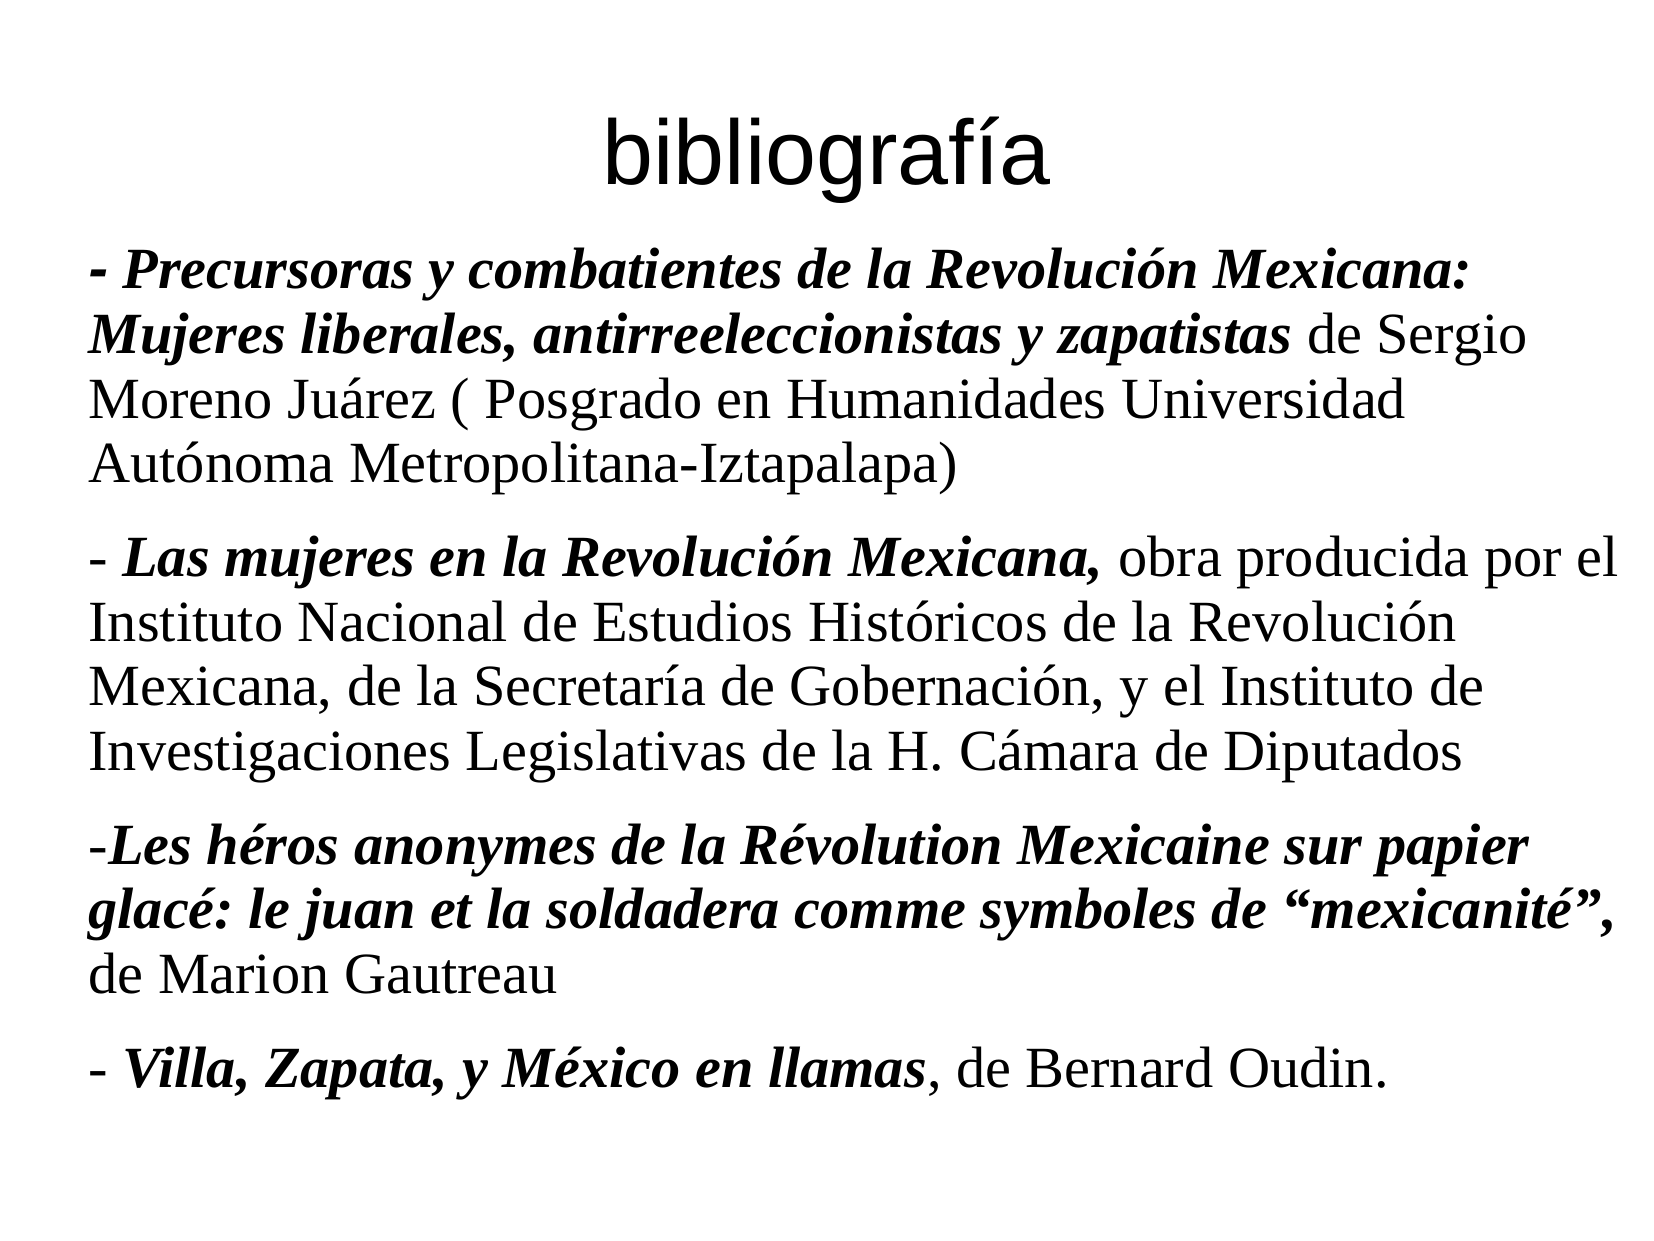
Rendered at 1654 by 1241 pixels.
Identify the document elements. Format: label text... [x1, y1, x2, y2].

list - Precursoras y combatientes de la Revolución Mexicana: Mujeres liberales, antirreeleccionistas y zapatistas de Sergio Moreno Juárez ( Posgrado en Humanidades Universidad Autónoma Metropolitana-Iztapalapa) - Las mujeres en la Revolución Mexicana, obra producida por el Instituto Nacional de Estudios Históricos de la Revolución Mexicana, de la Secretaría de Gobernación, y el Instituto de Investigaciones Legislativas de la H. Cámara de Diputados -Les héros anonymes de la Révolution Mexicaine sur papier glacé: le juan et la soldadera comme symboles de “mexicanité”, de Marion Gautreau - Villa, Zapata, y México en llamas, de Bernard Oudin. [88, 236, 1636, 1241]
title bibliografía [82, 56, 1571, 250]
